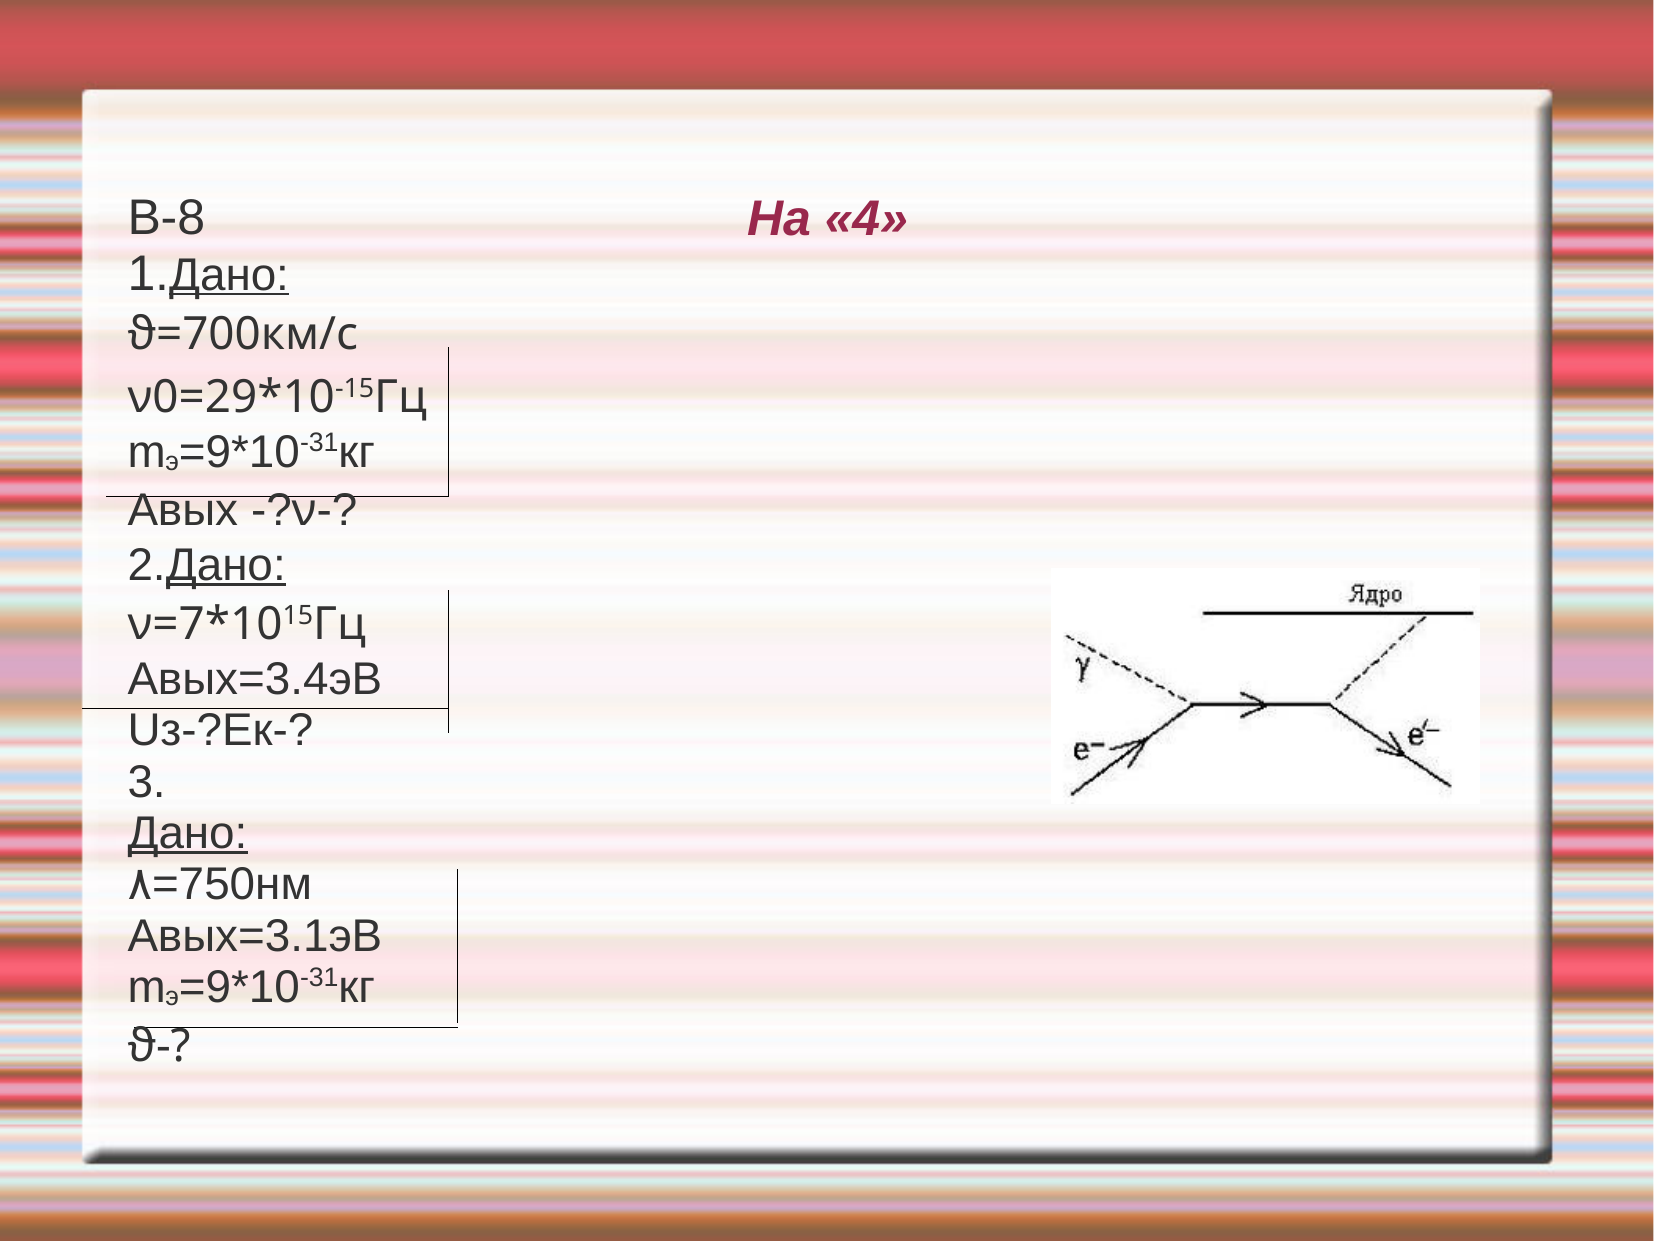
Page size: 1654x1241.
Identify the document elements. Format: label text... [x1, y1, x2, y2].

title На «4» [121, 114, 1534, 322]
list В-8 1.Дано: ϑ=700км/с ν0=29*10-15Гц mэ=9*10-31кг Авых -?ν-? 2.Дано: ν=7*1015Гц Авых=3.4эВ Uз-?Ек-? 3. Дано: ٨=750нм Авых=3.1эВ mэ=9*10-31кг ϑ-? [127, 188, 802, 1241]
picture [0, 0, 1654, 1241]
list [842, 350, 1517, 1070]
